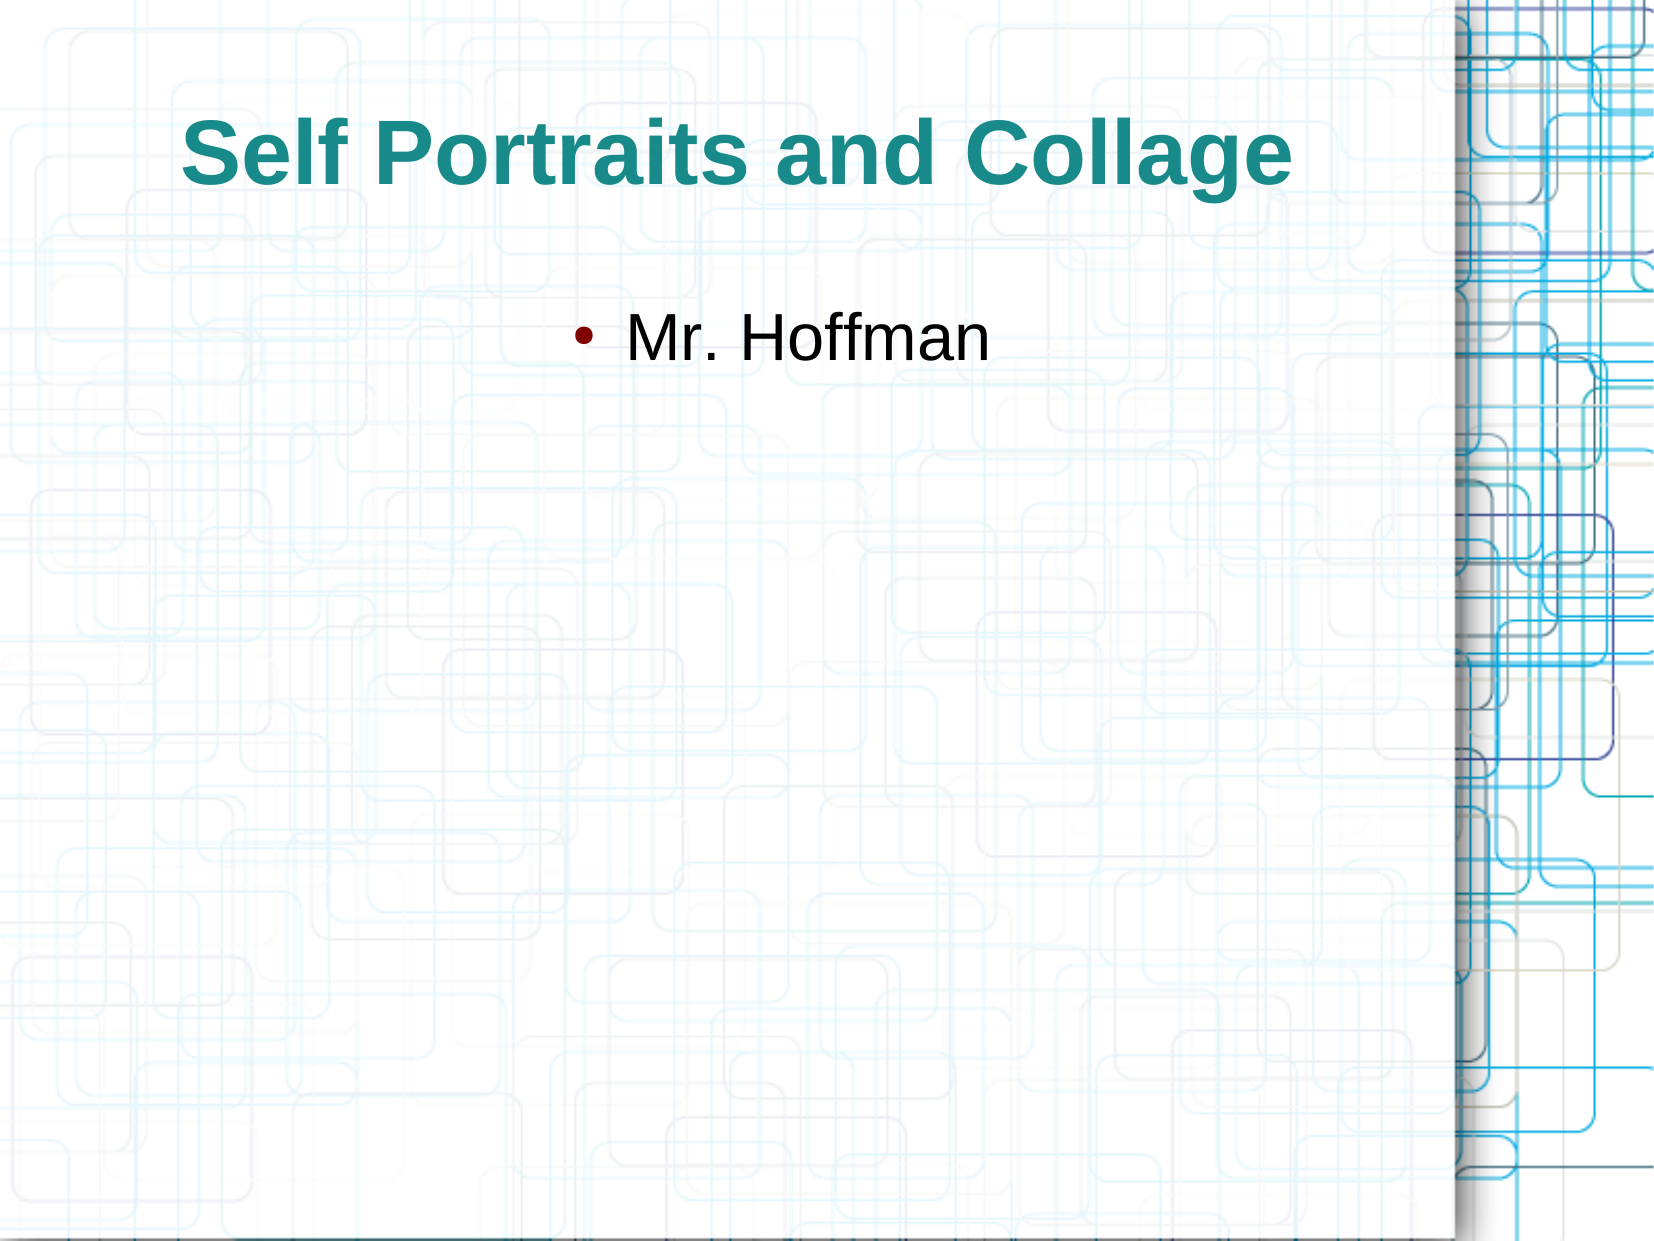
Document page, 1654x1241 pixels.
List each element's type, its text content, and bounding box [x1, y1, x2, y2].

title Self Portraits and Collage [59, 56, 1418, 250]
picture [0, 0, 1654, 1241]
list Mr. Hoffman [104, 298, 1441, 1106]
